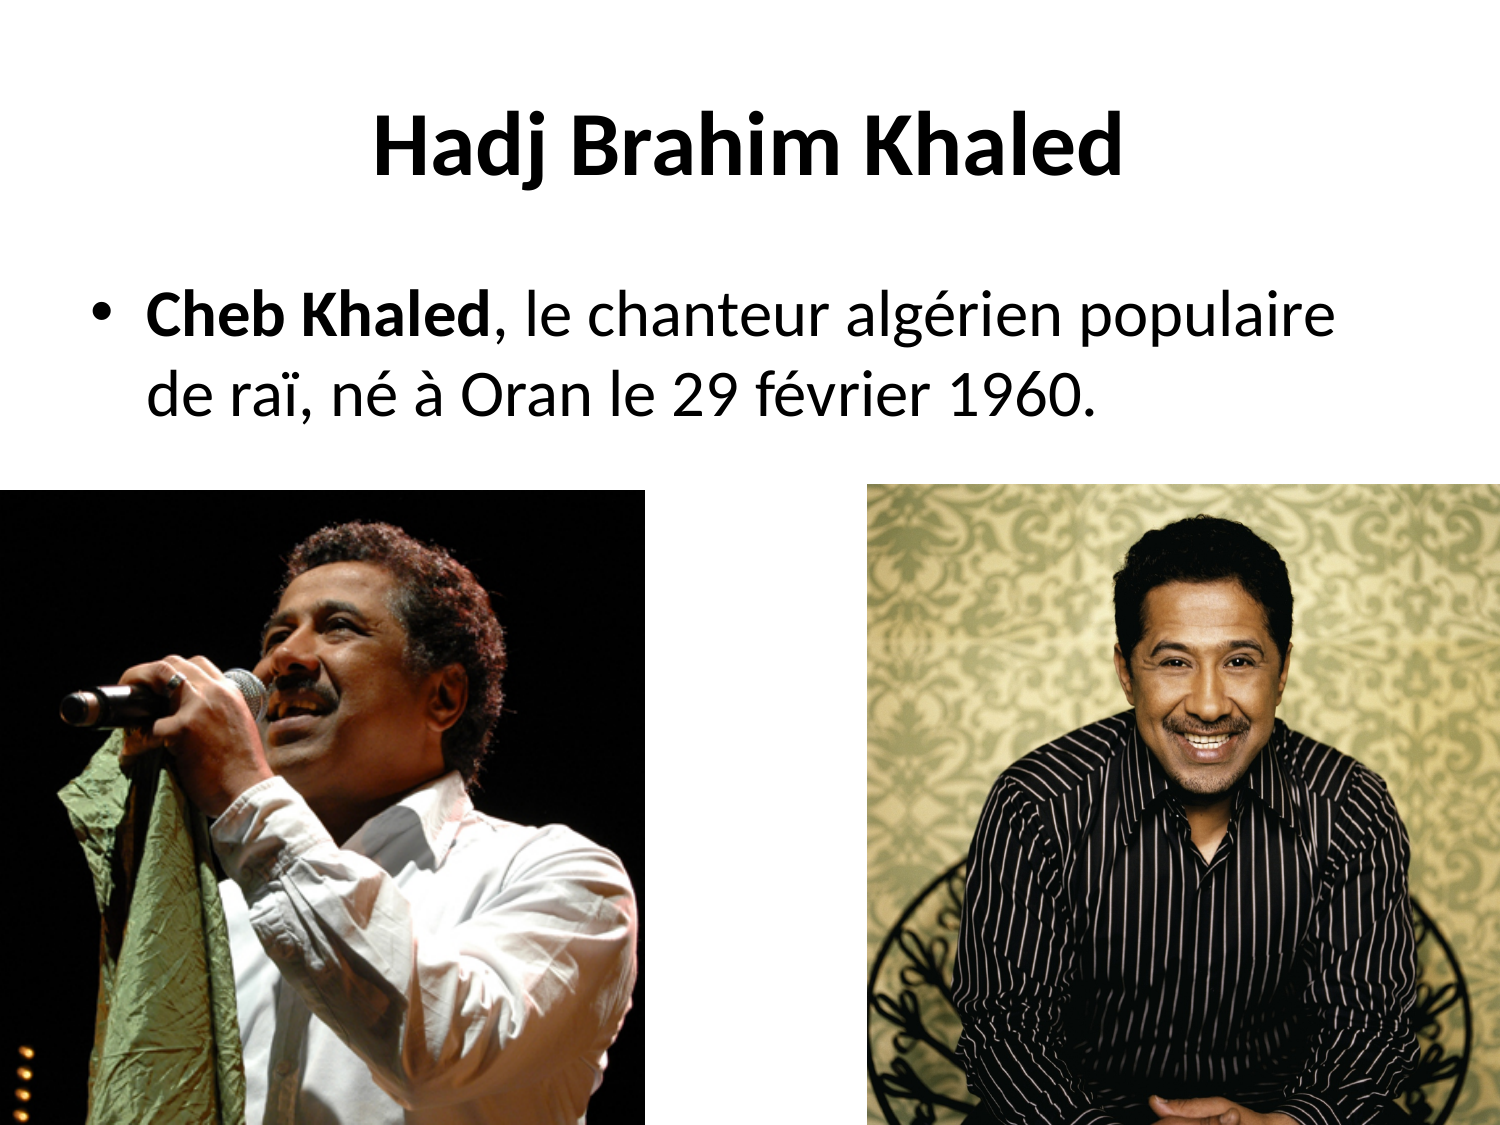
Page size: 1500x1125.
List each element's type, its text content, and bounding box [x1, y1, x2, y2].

title Hadj Brahim Khaled [75, 45, 1425, 233]
list Cheb Khaled, le chanteur algérien populaire de raï, né à Oran le 29 février 1960. [75, 262, 1425, 1005]
picture [0, 490, 645, 1125]
picture [867, 484, 1500, 1125]
